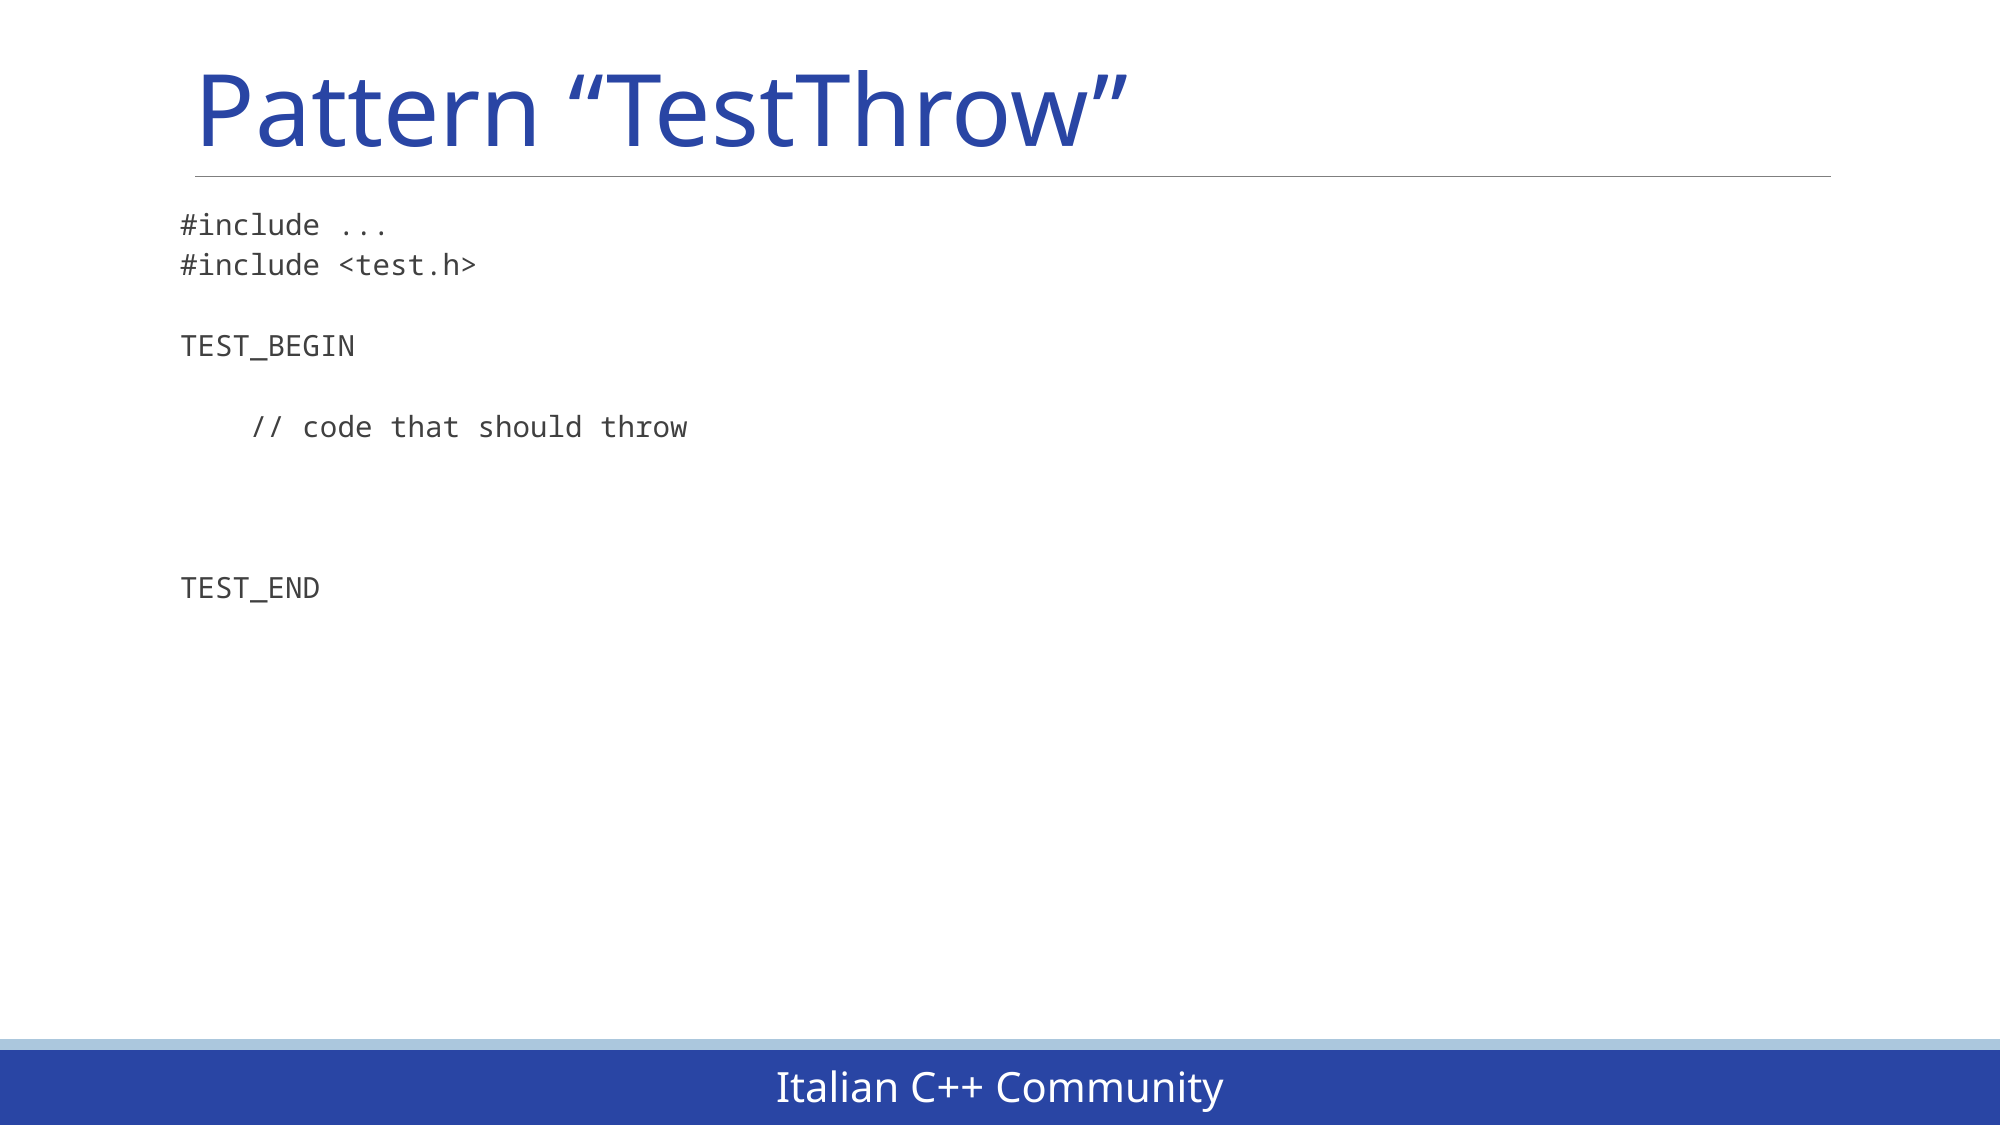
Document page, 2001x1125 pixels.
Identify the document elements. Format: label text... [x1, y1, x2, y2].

list #include ... #include <test.h> TEST_BEGIN // code that should throw TEST_END [179, 202, 1830, 1011]
title Pattern “TestThrow” [179, 2, 1830, 175]
